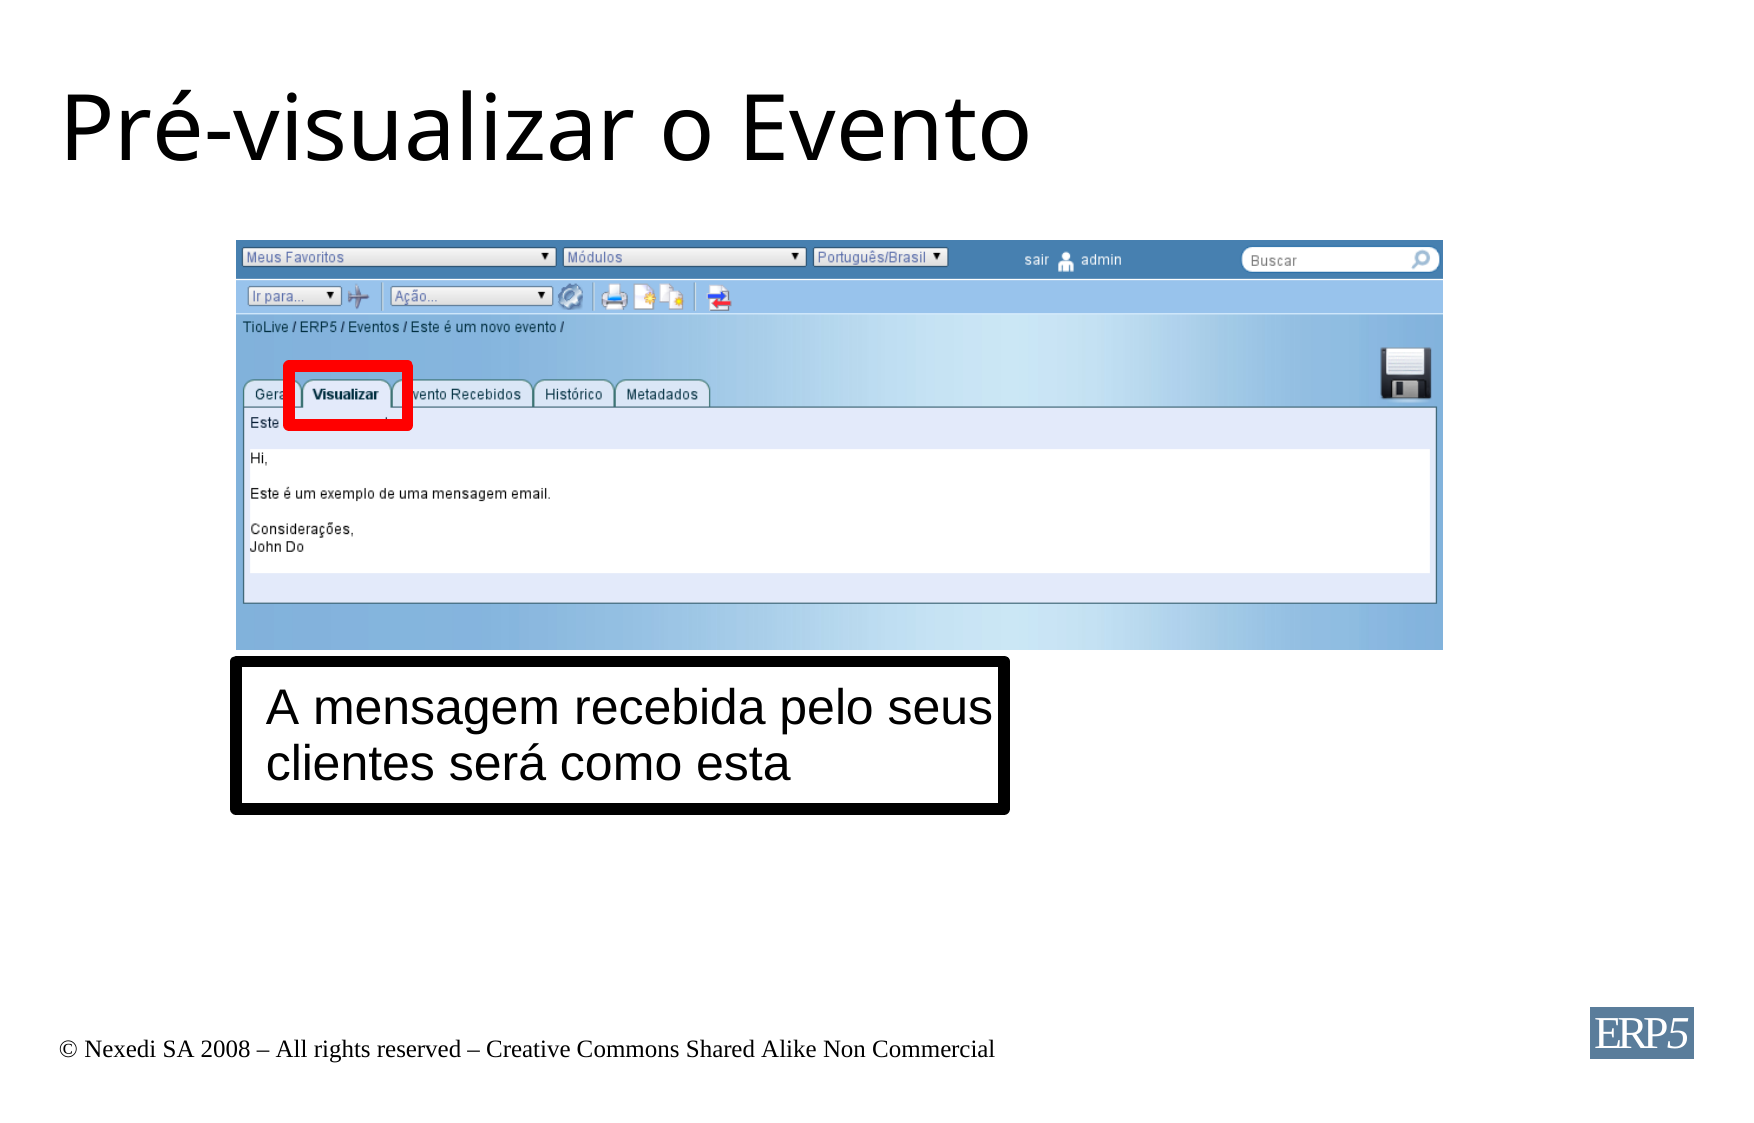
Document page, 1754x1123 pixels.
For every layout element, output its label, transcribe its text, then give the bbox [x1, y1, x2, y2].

text_box [236, 661, 1004, 810]
text_box A mensagem recebida pelo seus clientes será como esta [265, 679, 1093, 791]
picture [236, 240, 1443, 650]
title Pré-visualizar o Evento [59, 63, 1695, 187]
